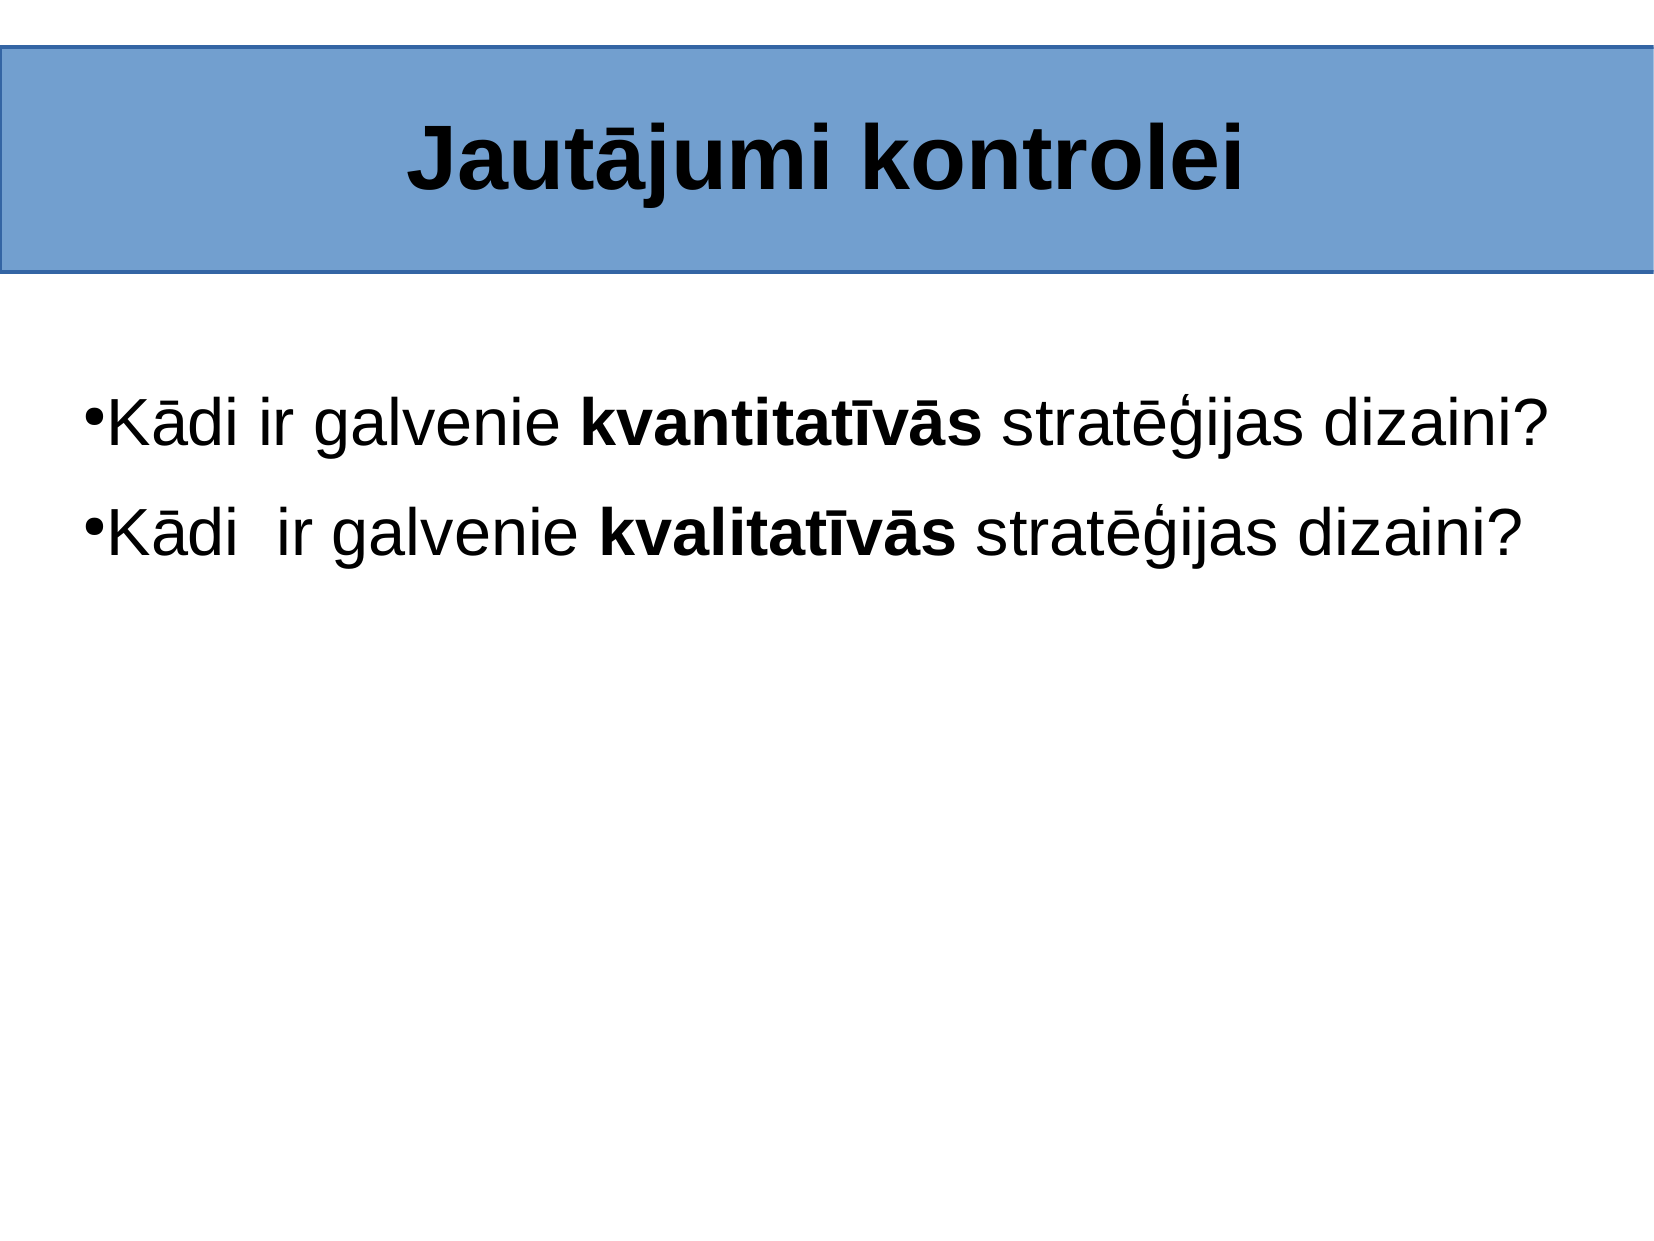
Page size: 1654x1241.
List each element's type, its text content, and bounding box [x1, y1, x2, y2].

text_box [0, 47, 1654, 272]
list Kādi ir galvenie kvantitatīvās stratēģijas dizaini? Kādi ir galvenie kvalitatīvās stratēģijas dizaini? [82, 378, 1619, 1099]
title Jautājumi kontrolei [82, 49, 1571, 257]
